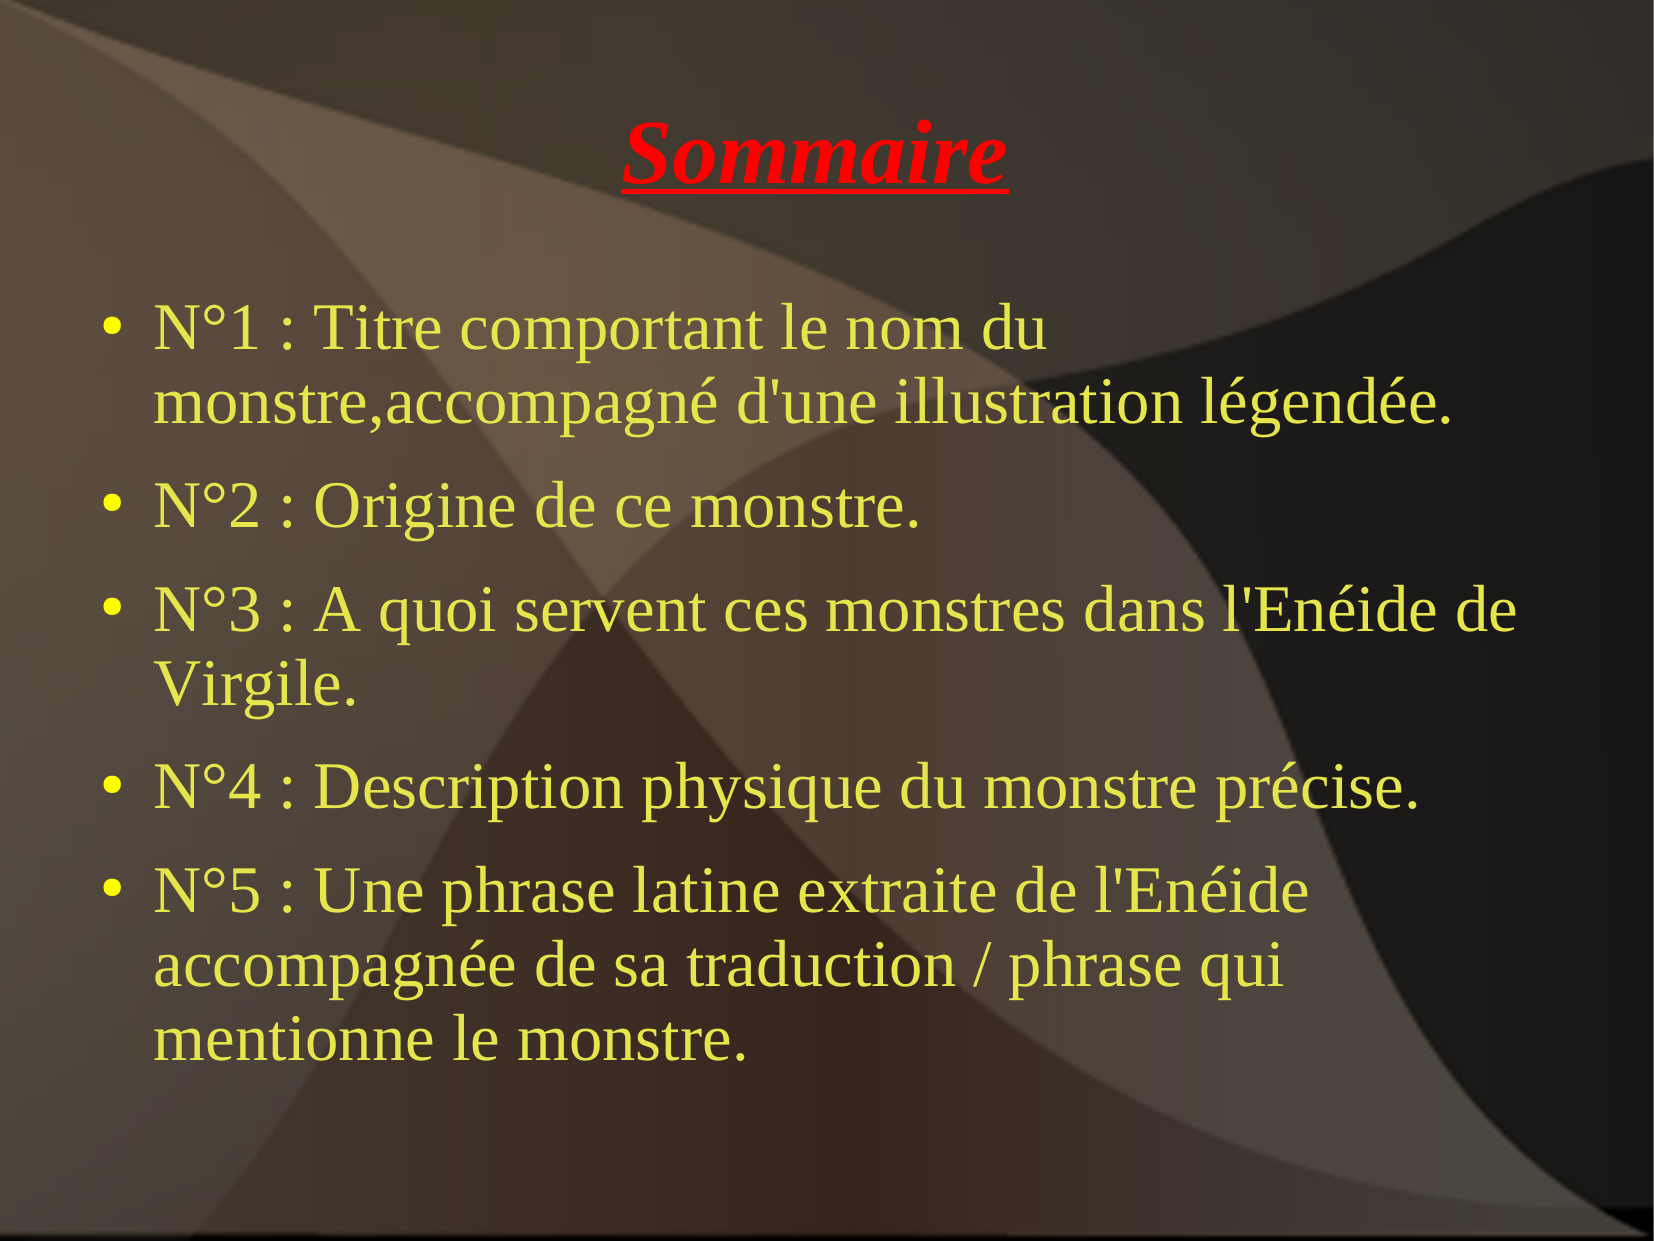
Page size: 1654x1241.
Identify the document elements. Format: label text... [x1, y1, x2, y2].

title Sommaire [82, 49, 1571, 257]
list N°1 : Titre comportant le nom du monstre,accompagné d'une illustration légendée. N°2 : Origine de ce monstre. N°3 : A quoi servent ces monstres dans l'Enéide de Virgile. N°4 : Description physique du monstre précise. N°5 : Une phrase latine extraite de l'Enéide accompagnée de sa traduction / phrase qui mentionne le monstre. [82, 290, 1571, 1094]
picture [0, 0, 1654, 1241]
